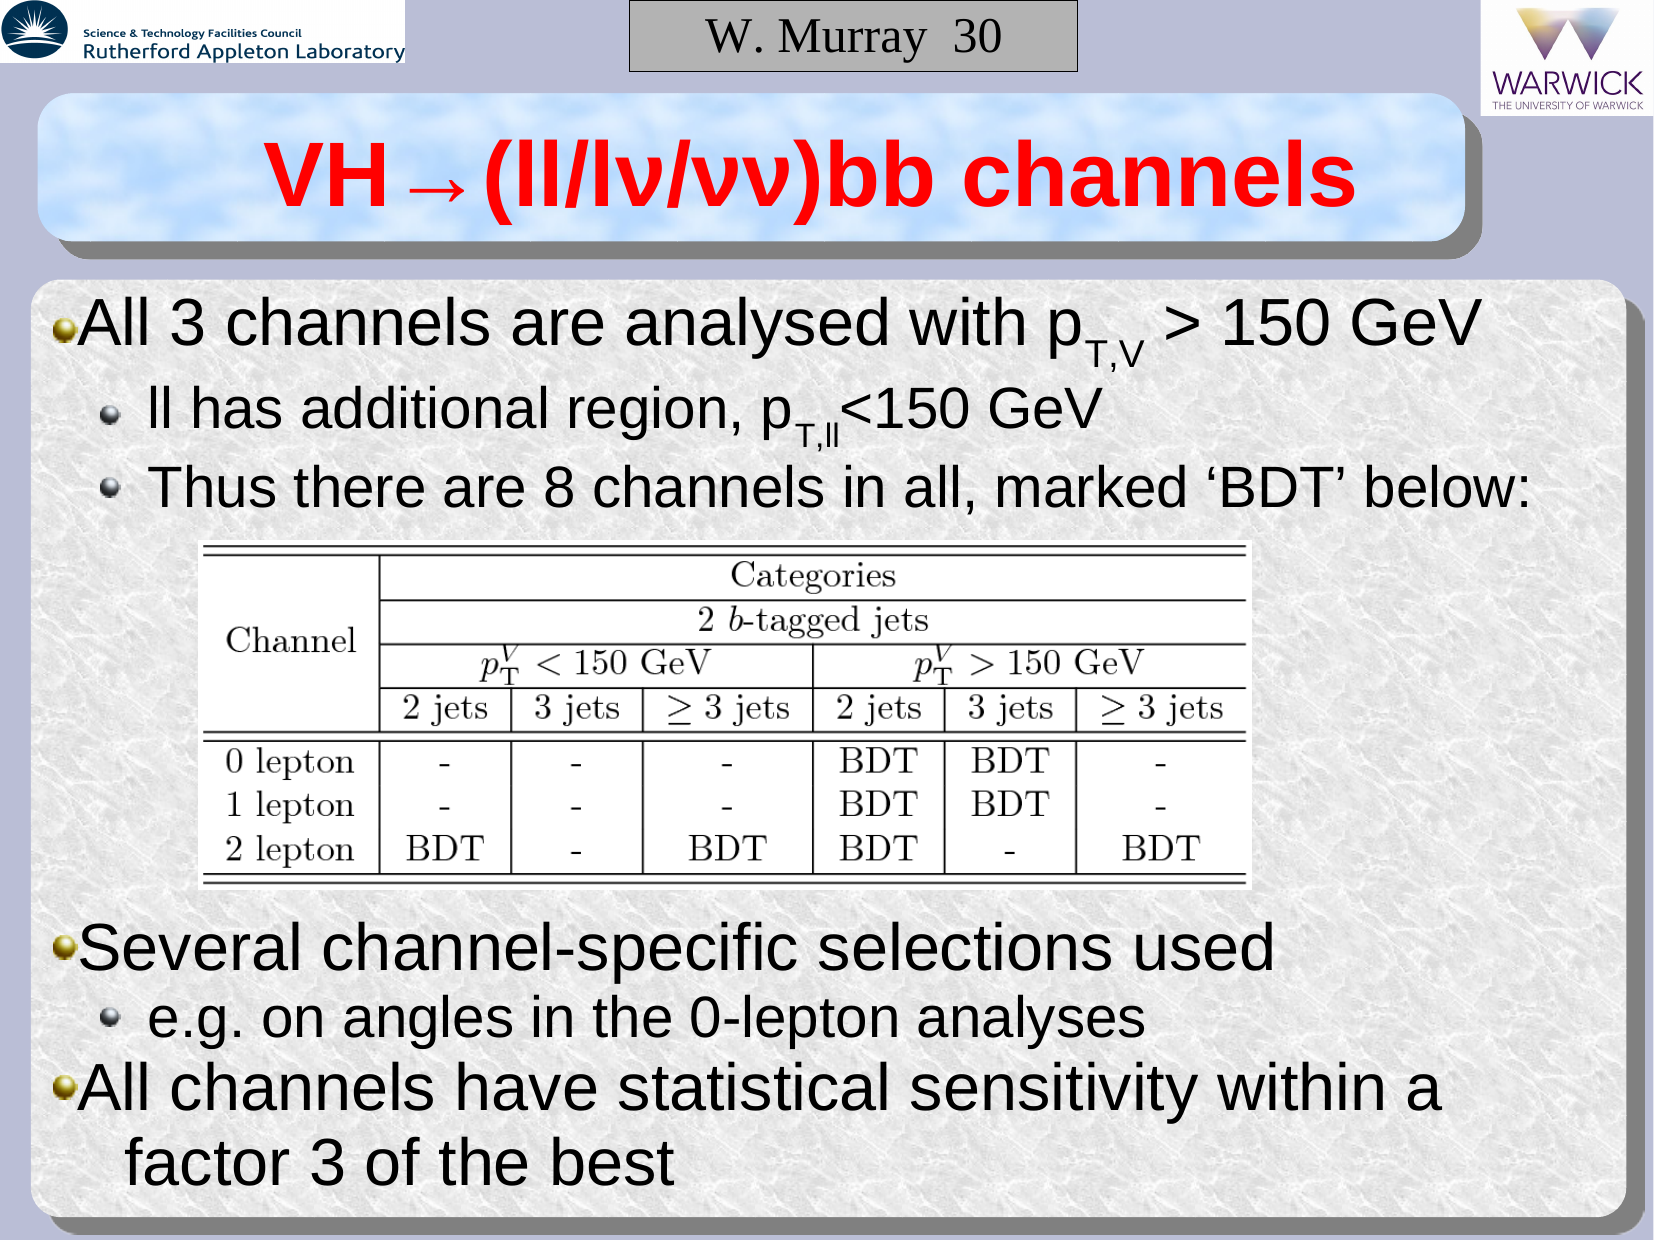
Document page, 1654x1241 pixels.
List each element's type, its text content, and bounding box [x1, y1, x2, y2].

title VH→(ll/lν/νν)bb channels [90, 101, 1584, 249]
picture [1480, 0, 1654, 116]
picture [30, 279, 1627, 1218]
list All 3 channels are analysed with pT,V > 150 GeV ll has additional region, pT,ll<150 GeV Thus there are 8 channels in all, marked ‘BDT’ below: Several channel-specific selections used e.g. on angles in the 0-lepton analyses All channels have statistical sensitivity within a factor 3 of the best [53, 285, 1592, 1241]
picture [0, 0, 405, 63]
picture [198, 540, 1252, 890]
picture [37, 93, 1452, 242]
